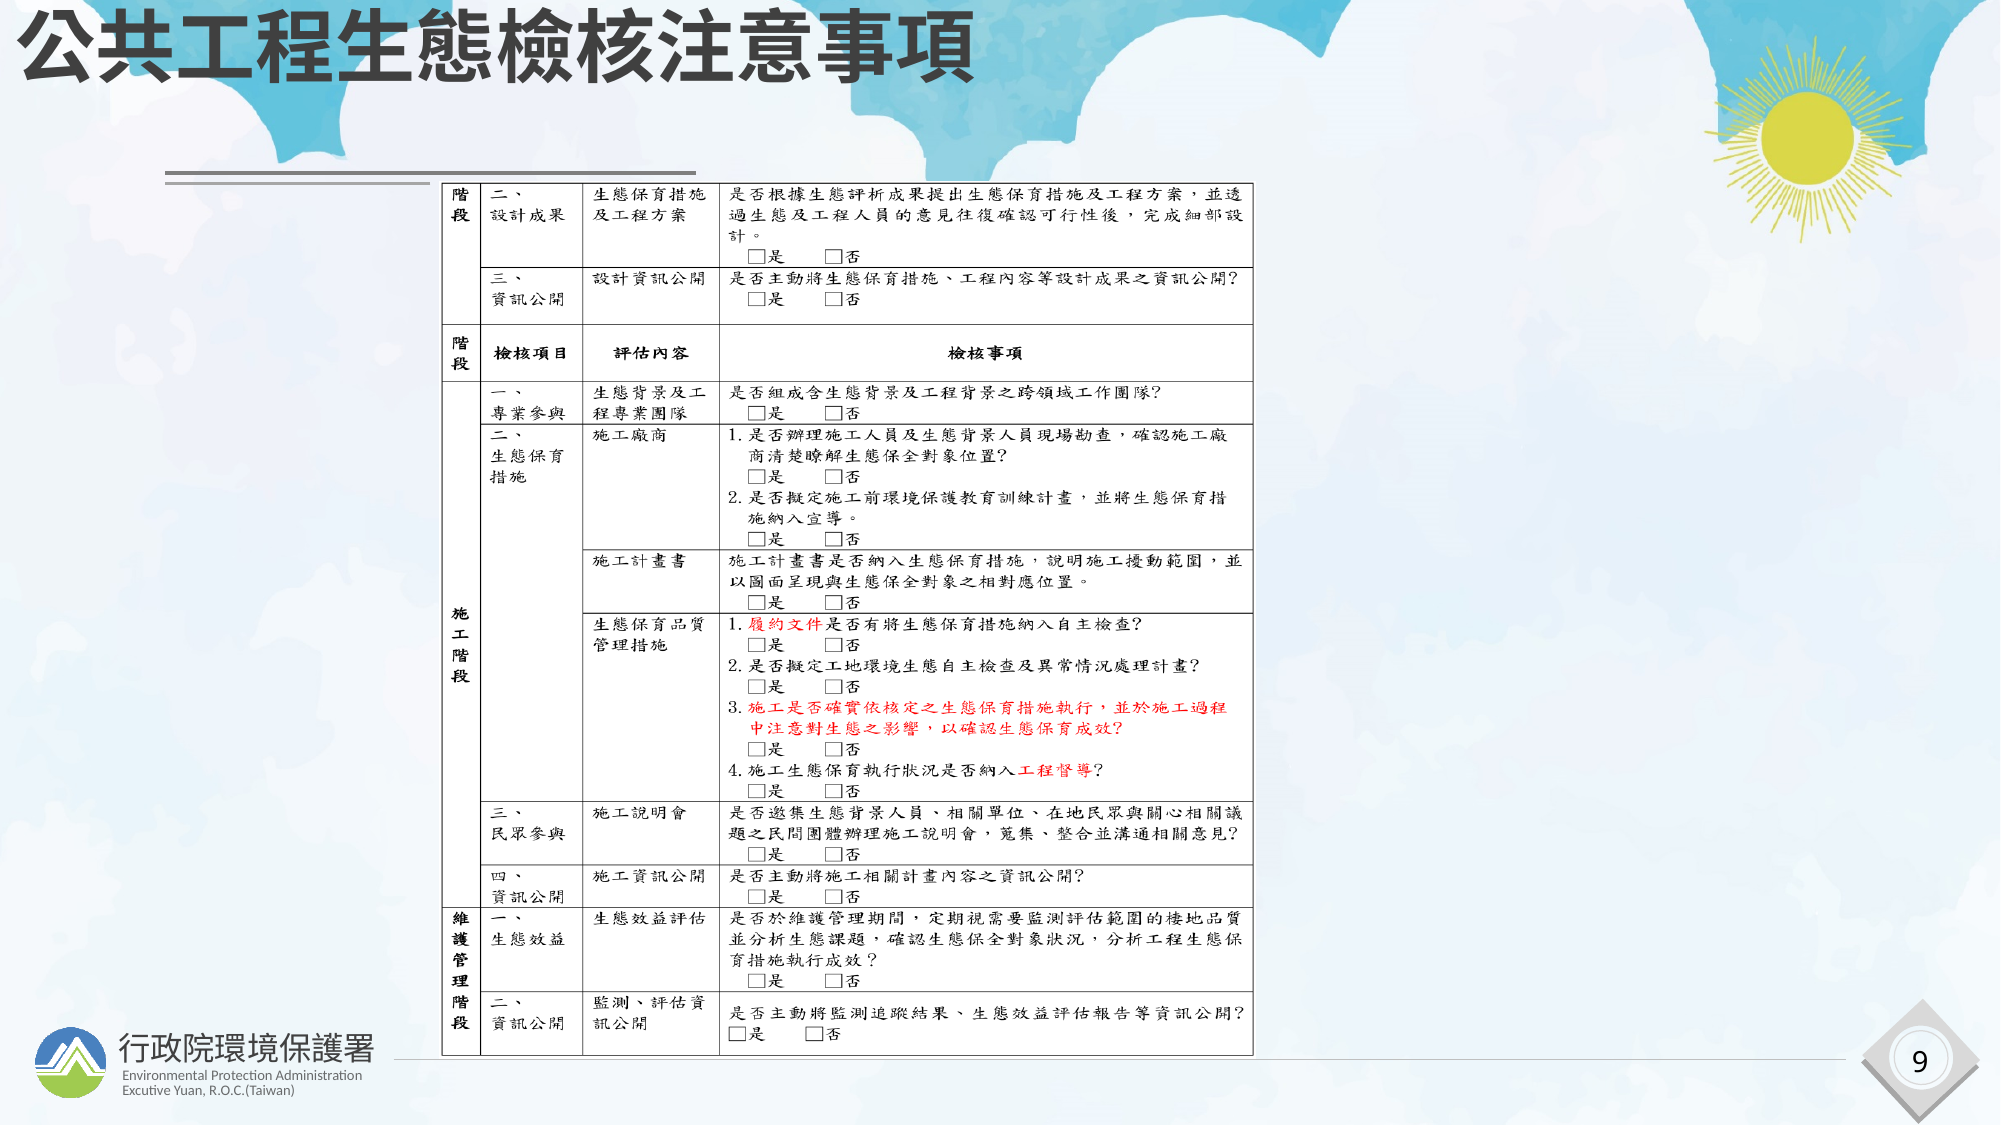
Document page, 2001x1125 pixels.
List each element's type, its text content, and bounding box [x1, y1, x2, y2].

text_box 9 [1896, 1035, 1987, 1096]
picture [439, 181, 1256, 1059]
title 公共工程生態檢核注意事項 [0, 0, 1726, 102]
